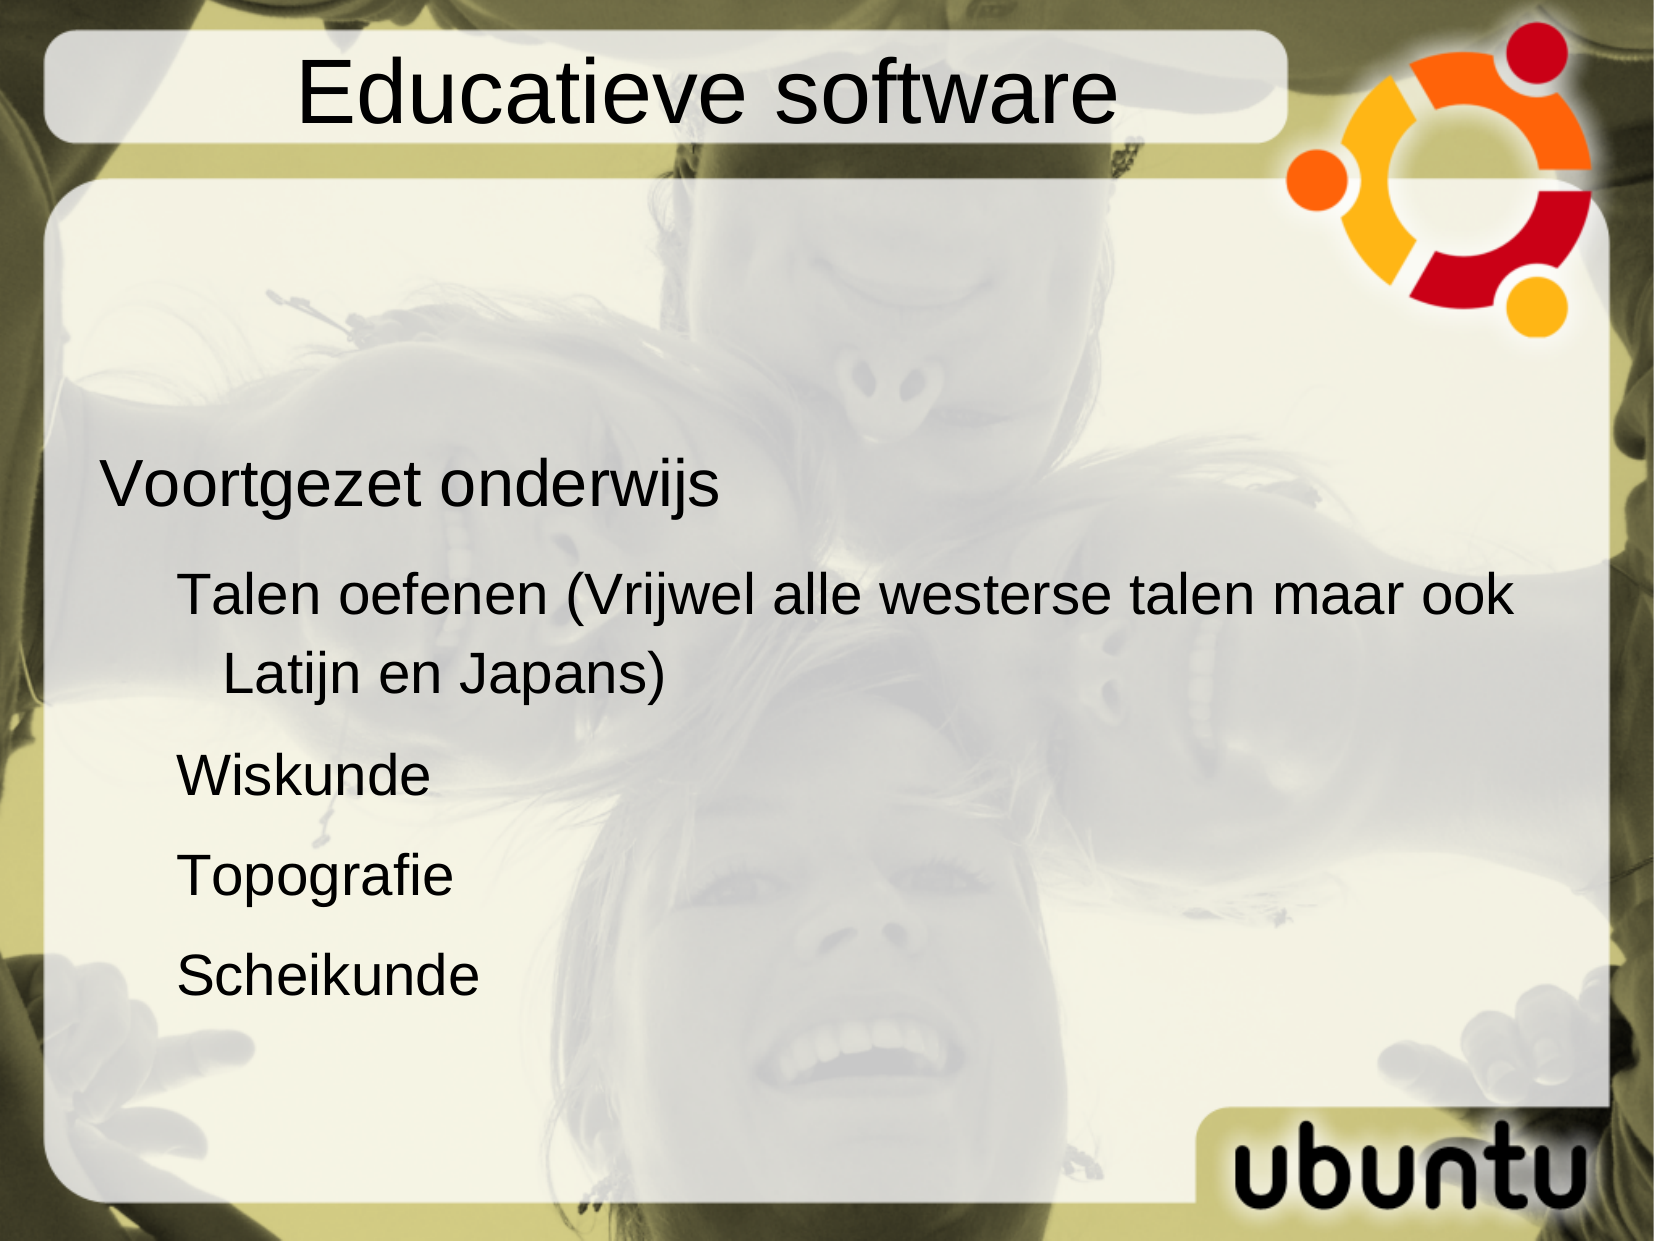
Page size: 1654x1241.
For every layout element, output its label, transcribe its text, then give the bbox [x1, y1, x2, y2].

title Educatieve software [147, 17, 1270, 148]
picture [0, 0, 1654, 1241]
list Voortgezet onderwijs Talen oefenen (Vrijwel alle westerse talen maar ook Latijn en Japans)‏ Wiskunde Topografie Scheikunde [82, 442, 1571, 1110]
